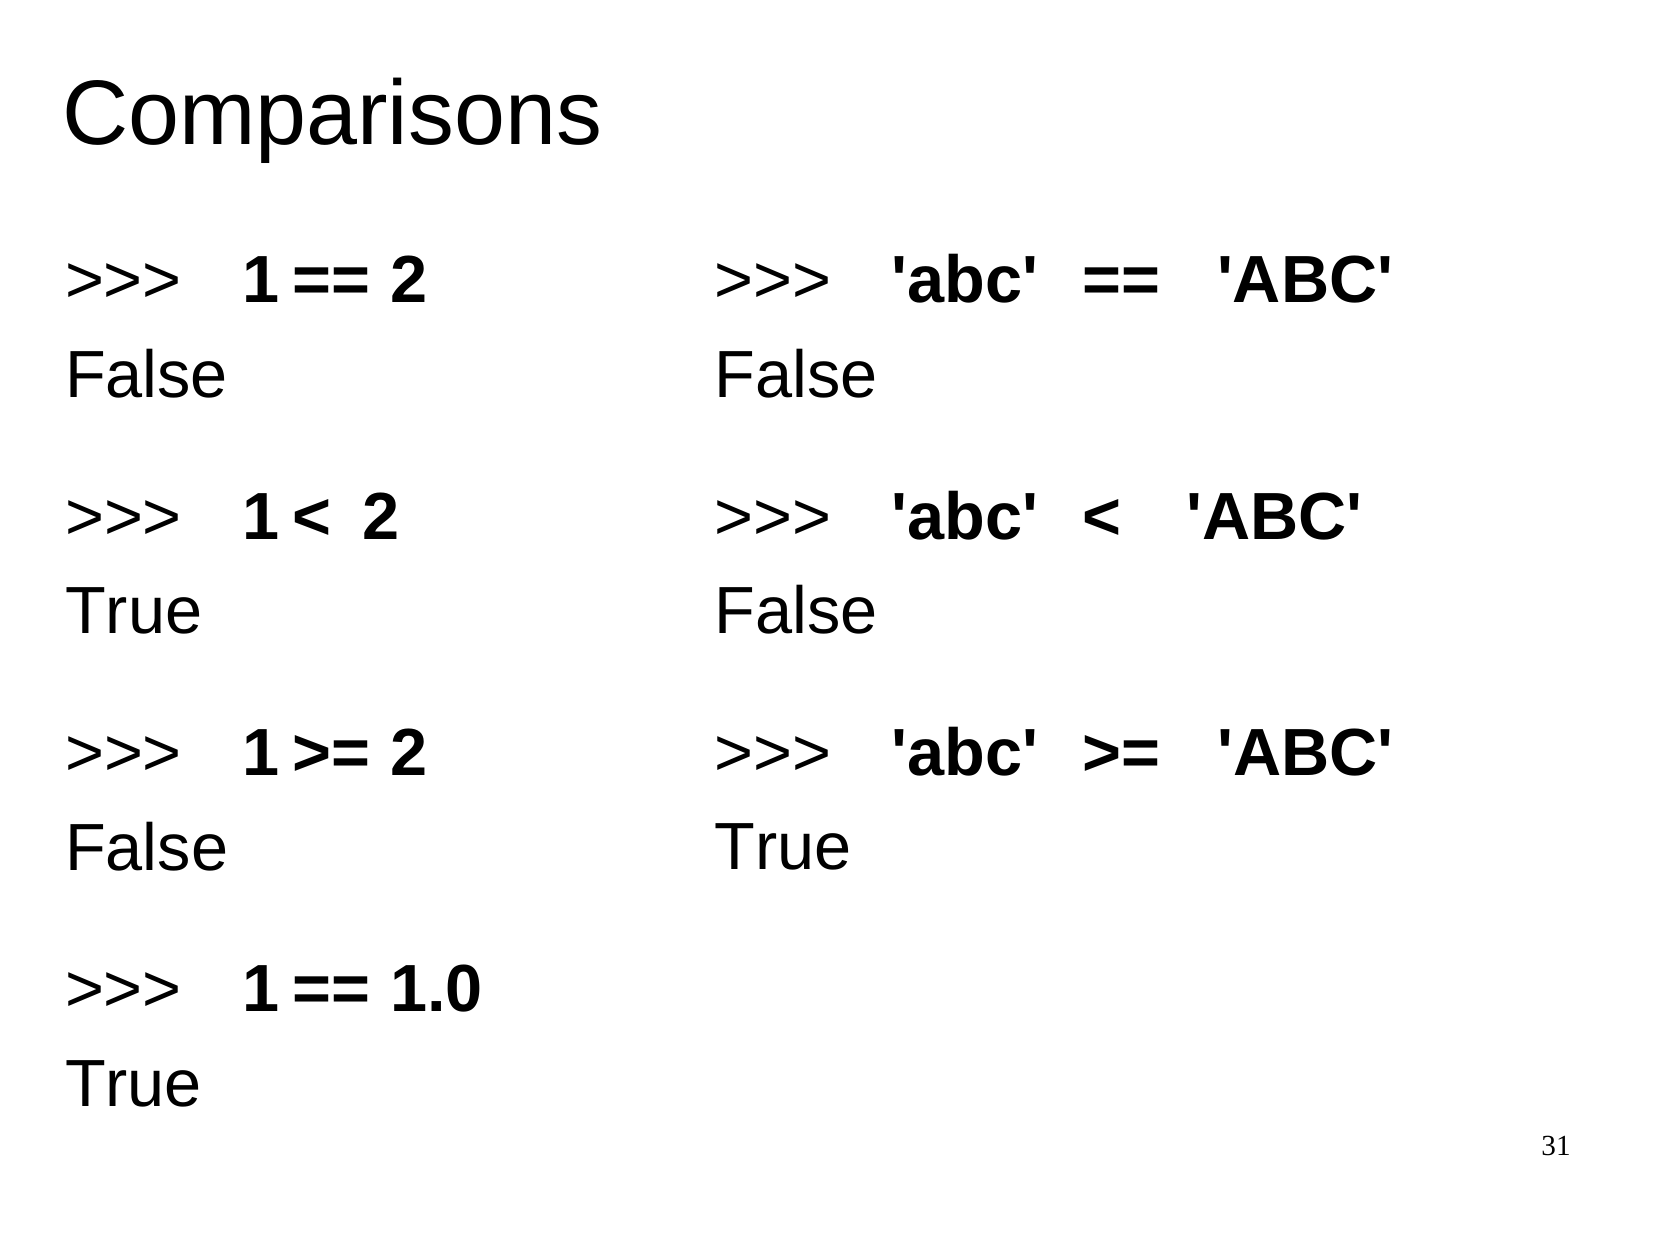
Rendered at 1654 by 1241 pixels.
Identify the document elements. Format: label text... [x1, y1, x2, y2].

text_box >>> [59, 236, 189, 324]
text_box >>> [59, 709, 189, 796]
text_box >>> [708, 472, 838, 560]
text_box True [59, 567, 209, 654]
text_box 1 == 1.0 [236, 945, 489, 1032]
text_box >>> [708, 708, 838, 796]
text_box >>> [59, 945, 189, 1032]
text_box 1 < 2 [236, 472, 406, 560]
text_box 1 >= 2 [236, 709, 434, 796]
text_box 1 == 2 [236, 236, 434, 324]
text_box 'abc' >= 'ABC' [886, 708, 1400, 796]
text_box False [59, 331, 235, 418]
text_box True [59, 1039, 209, 1127]
text_box False [59, 803, 235, 891]
text_box Comparisons [59, 59, 606, 168]
text_box >>> [708, 236, 838, 324]
text_box >>> [59, 472, 189, 560]
text_box 'abc' == 'ABC' [885, 236, 1400, 324]
text_box False [708, 331, 884, 418]
text_box True [708, 803, 858, 891]
text_box 'abc' < 'ABC' [886, 472, 1369, 560]
text_box False [708, 567, 884, 654]
